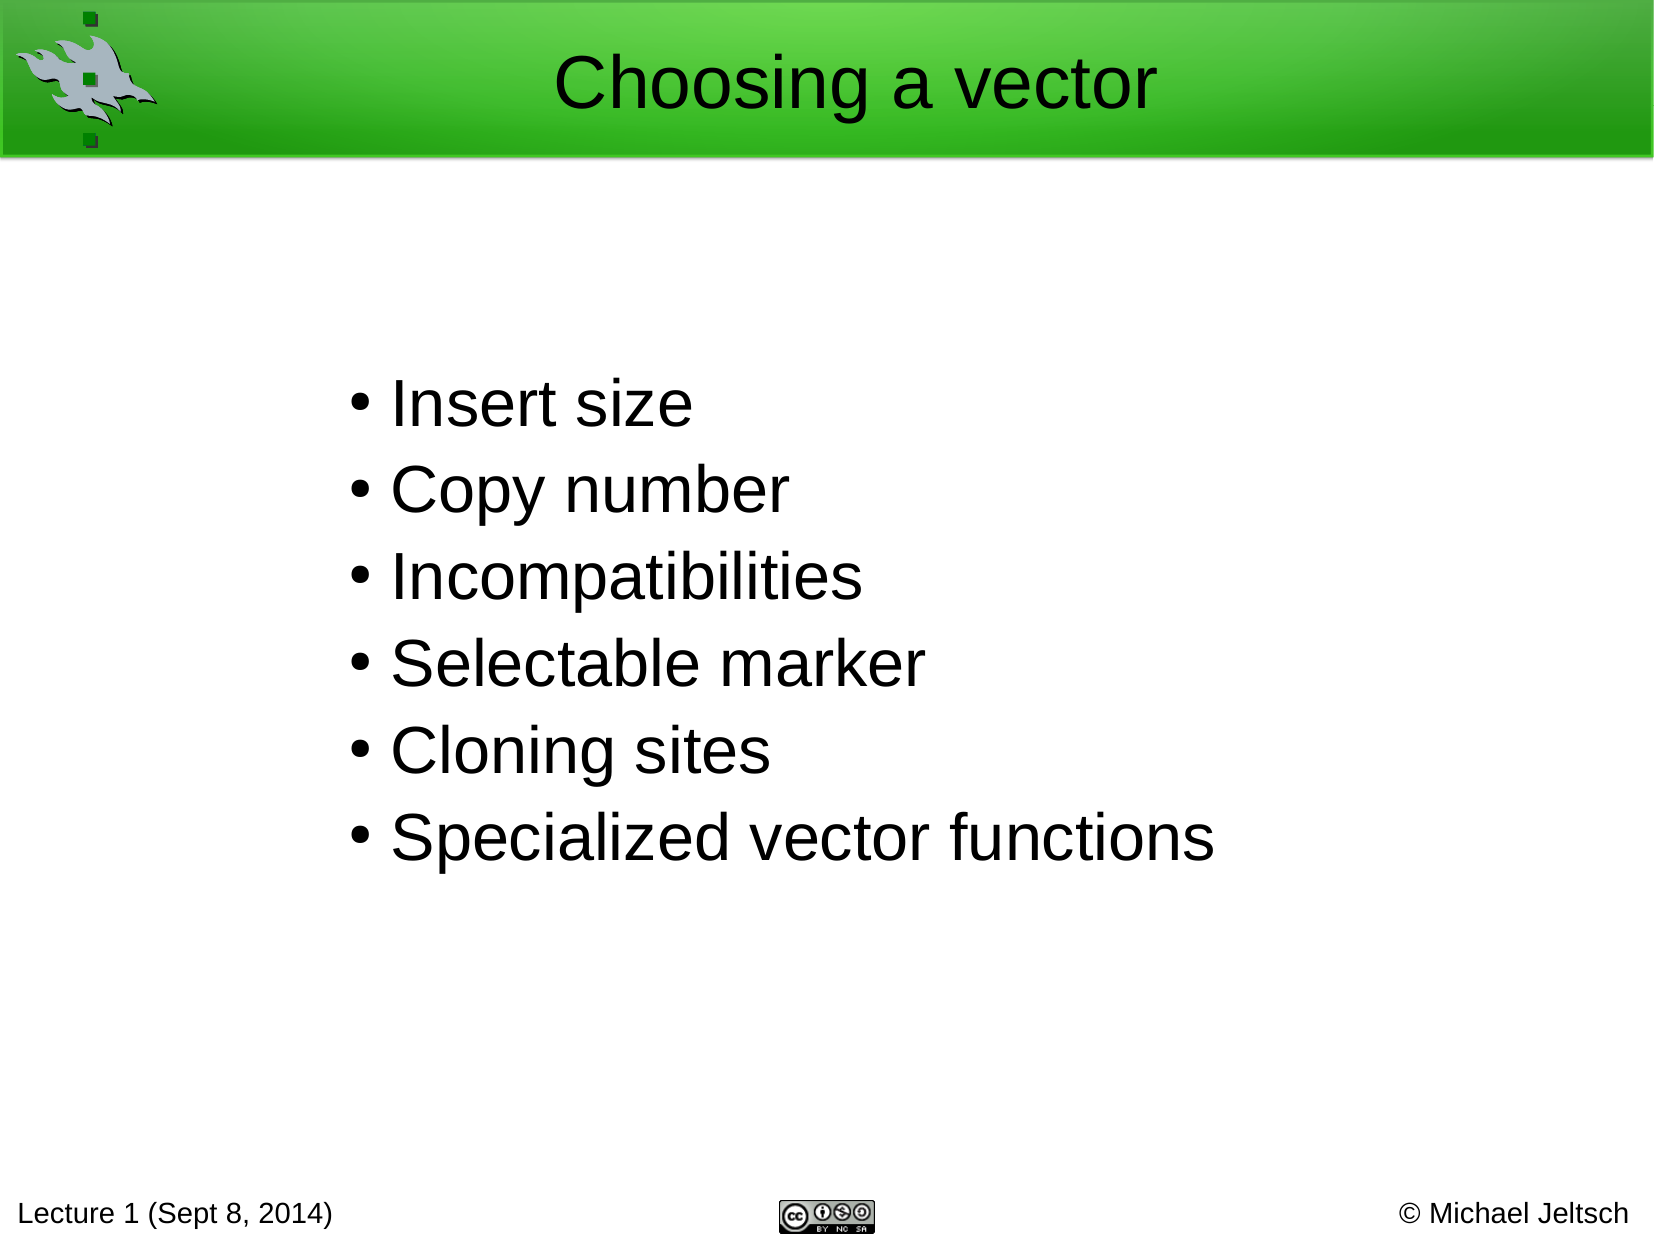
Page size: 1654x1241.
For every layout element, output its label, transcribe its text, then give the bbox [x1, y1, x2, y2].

subtitle Insert size Copy number Incompatibilities Selectable marker Cloning sites Specialized vector functions [348, 260, 1306, 980]
title Choosing a vector [330, 11, 1382, 154]
picture [779, 1200, 875, 1234]
